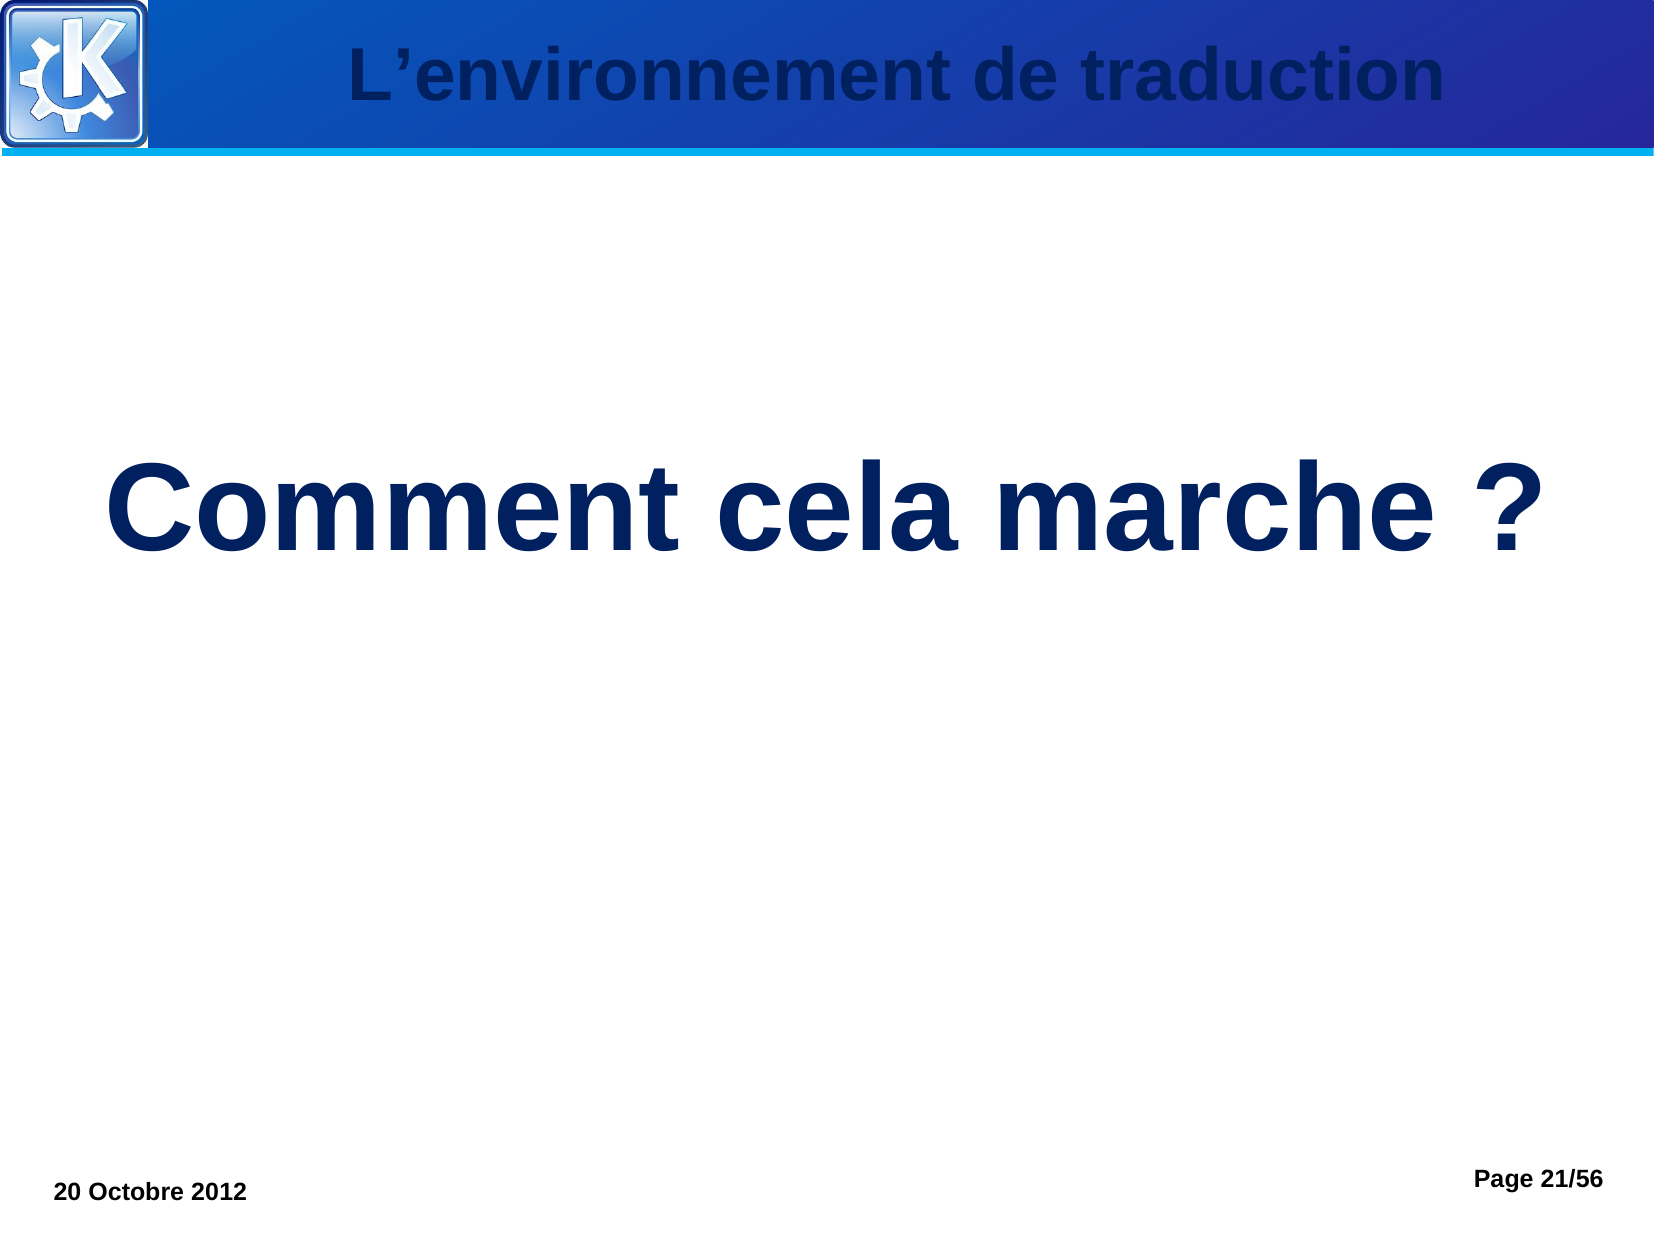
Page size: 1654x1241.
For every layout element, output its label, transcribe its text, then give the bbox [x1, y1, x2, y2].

text_box Comment cela marche ? [0, 430, 1654, 586]
picture [0, 0, 141, 148]
text_box L’environnement de traduction [141, 0, 1654, 148]
